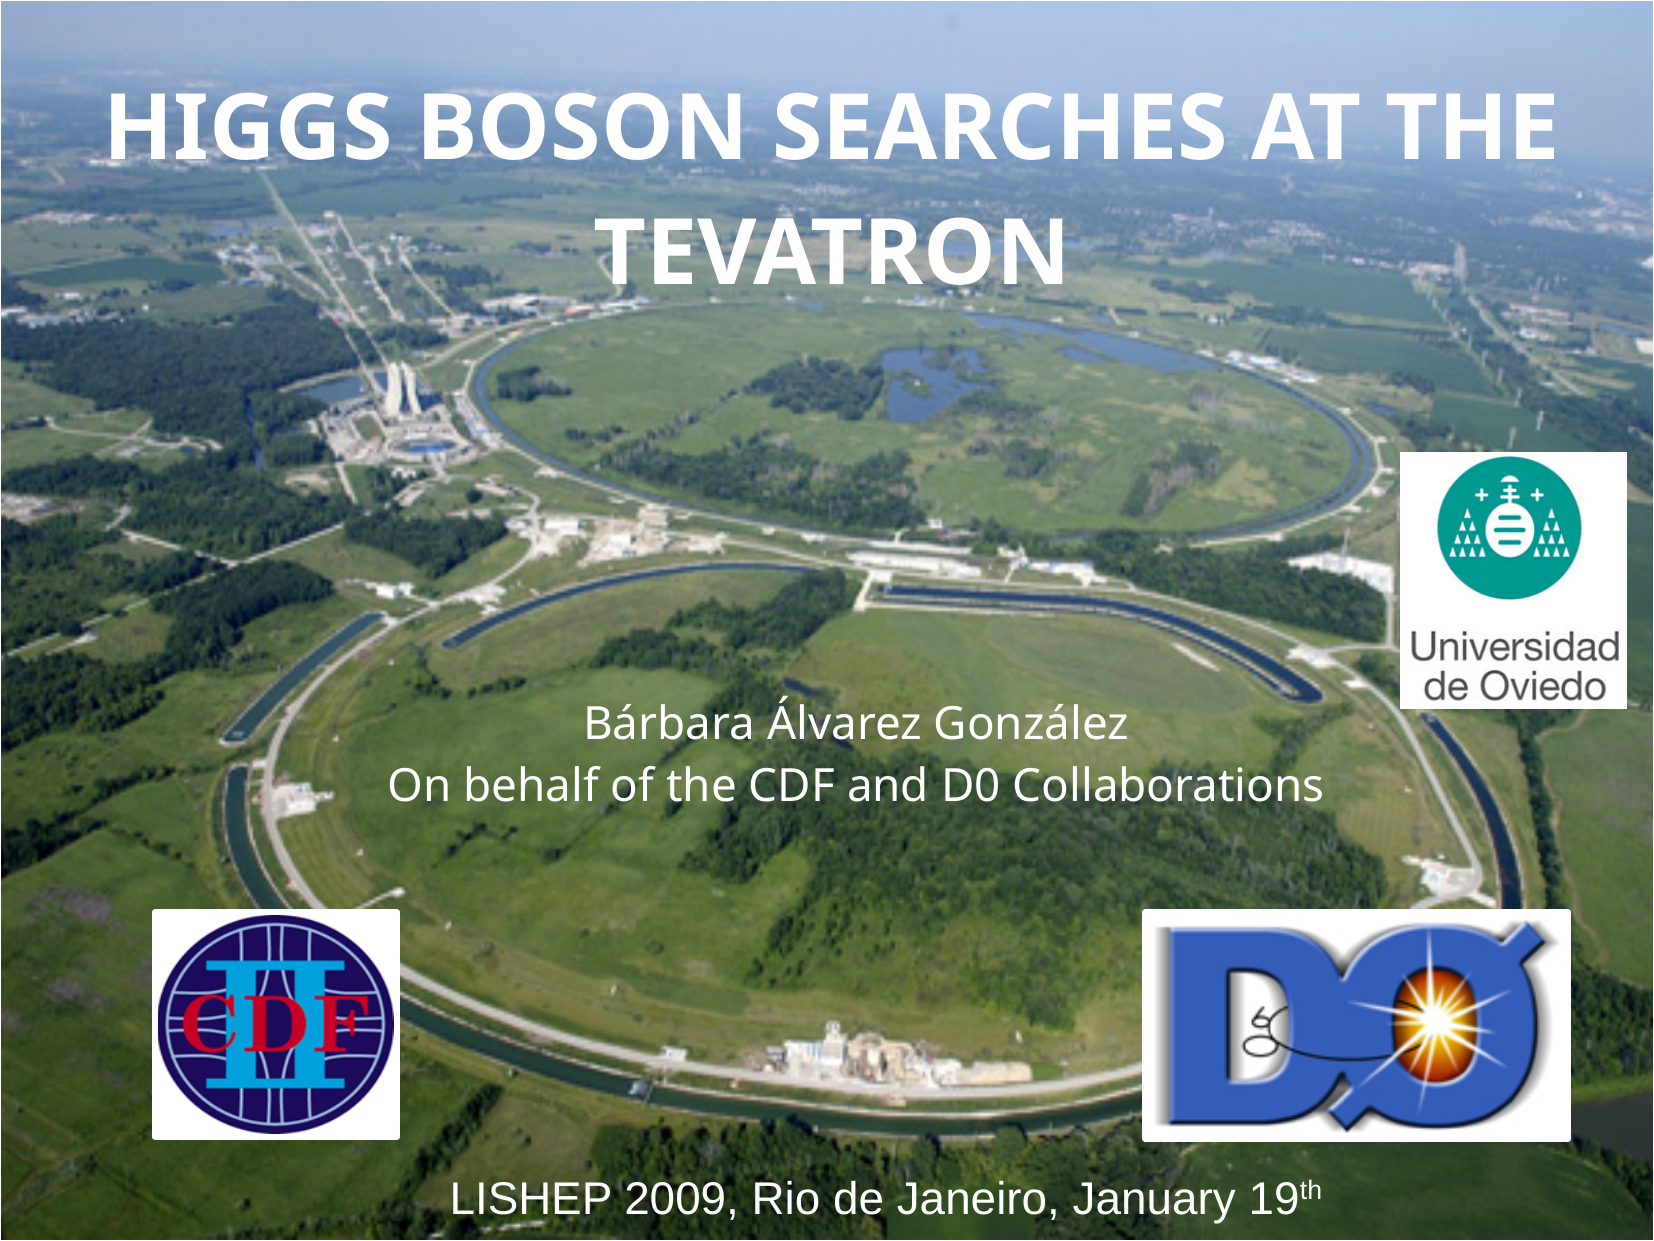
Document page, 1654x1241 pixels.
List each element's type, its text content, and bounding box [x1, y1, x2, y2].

title HIGGS BOSON SEARCHES AT THE TEVATRON [88, 59, 1577, 315]
text_box LISHEP 2009, Rio de Janeiro, January 19th [324, 1062, 1447, 1182]
text_box Bárbara Álvarez González On behalf of the CDF and D0 Collaborations [561, 649, 1152, 857]
picture [0, 0, 1654, 1241]
